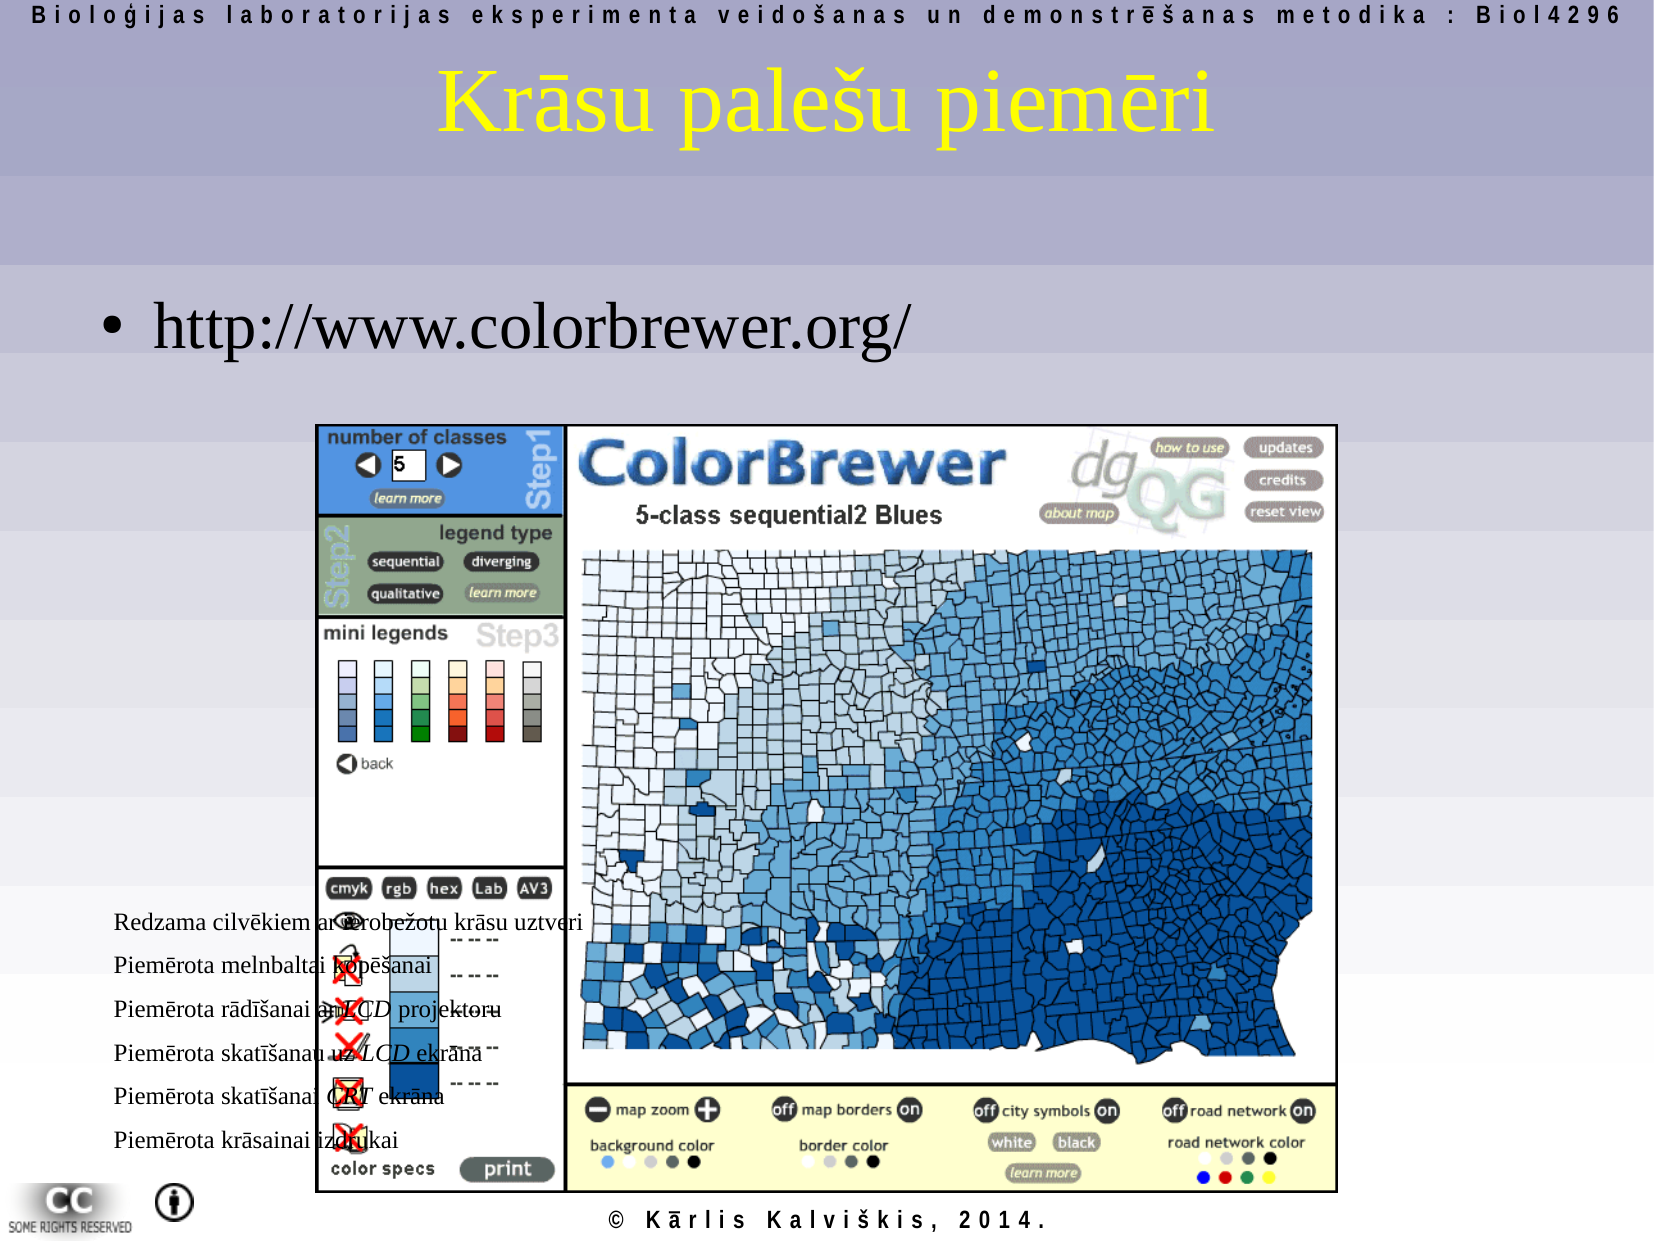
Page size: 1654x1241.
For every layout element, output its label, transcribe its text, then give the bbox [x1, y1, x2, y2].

list http://www.colorbrewer.org/ [82, 289, 1571, 1113]
picture [0, 0, 1654, 1241]
text_box Redzama cilvēkiem ar ierobežotu krāsu uztveri [113, 907, 585, 936]
text_box Piemērota skatīšanai CRT ekrāna [113, 1082, 445, 1111]
text_box Piemērota krāsainai izdrukai [113, 1126, 400, 1155]
title Krāsu palešu piemēri [29, 49, 1625, 296]
text_box Piemērota skatīšanau uz LCD ekrāna [113, 1039, 483, 1067]
text_box Piemērota rādīšanai ar LCD projektoru [113, 995, 503, 1024]
text_box Piemērota melnbaltai kopēšanai [113, 951, 433, 980]
